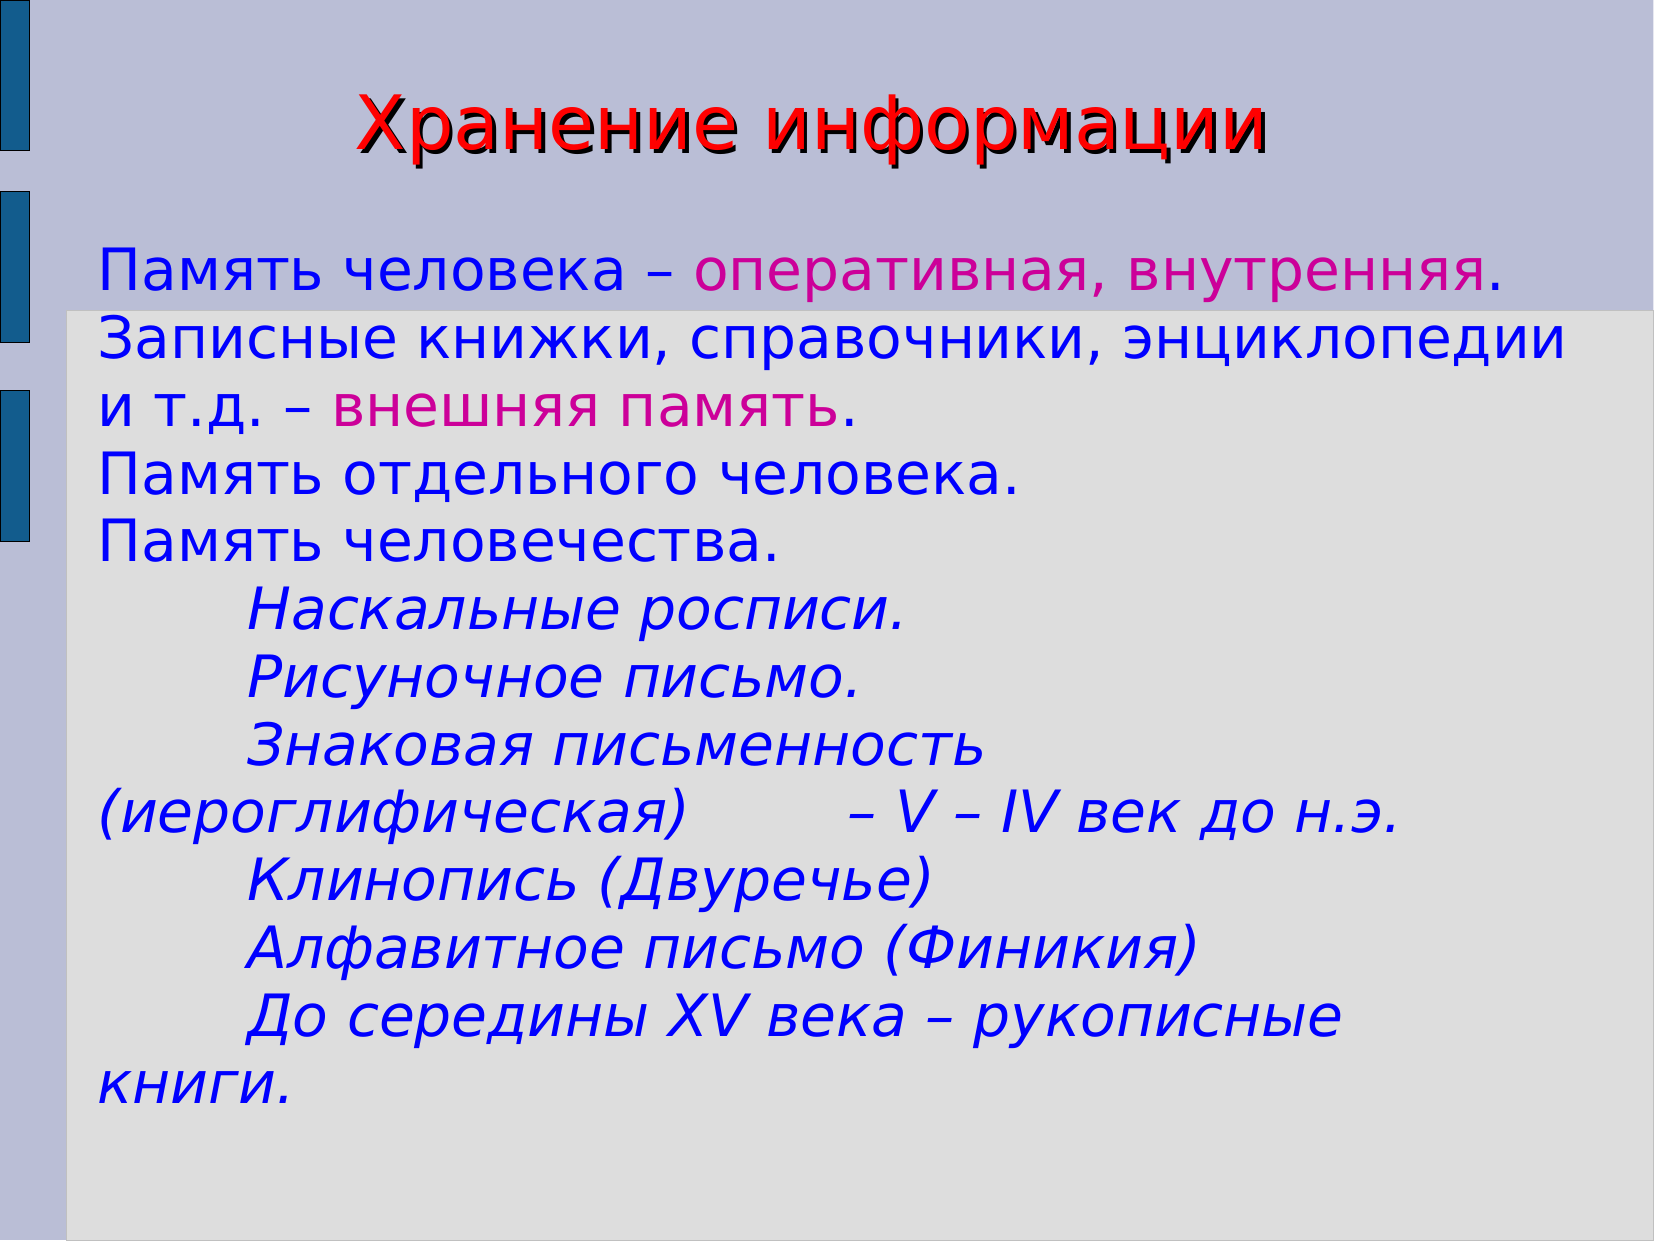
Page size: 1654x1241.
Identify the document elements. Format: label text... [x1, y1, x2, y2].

text_box Память человека – оперативная, внутренняя. Записные книжки, справочники, энциклопедии и т.д. – внешняя память. Память отдельного человека. Память человечества. Наскальные росписи. Рисуночное письмо. Знаковая письменность (иероглифическая) – V – IV век до н.э. Клинопись (Двуречье) Алфавитное письмо (Финикия) До середины XV века – рукописные книги. [82, 229, 1625, 1126]
text_box Хранение информации [339, 72, 1284, 176]
